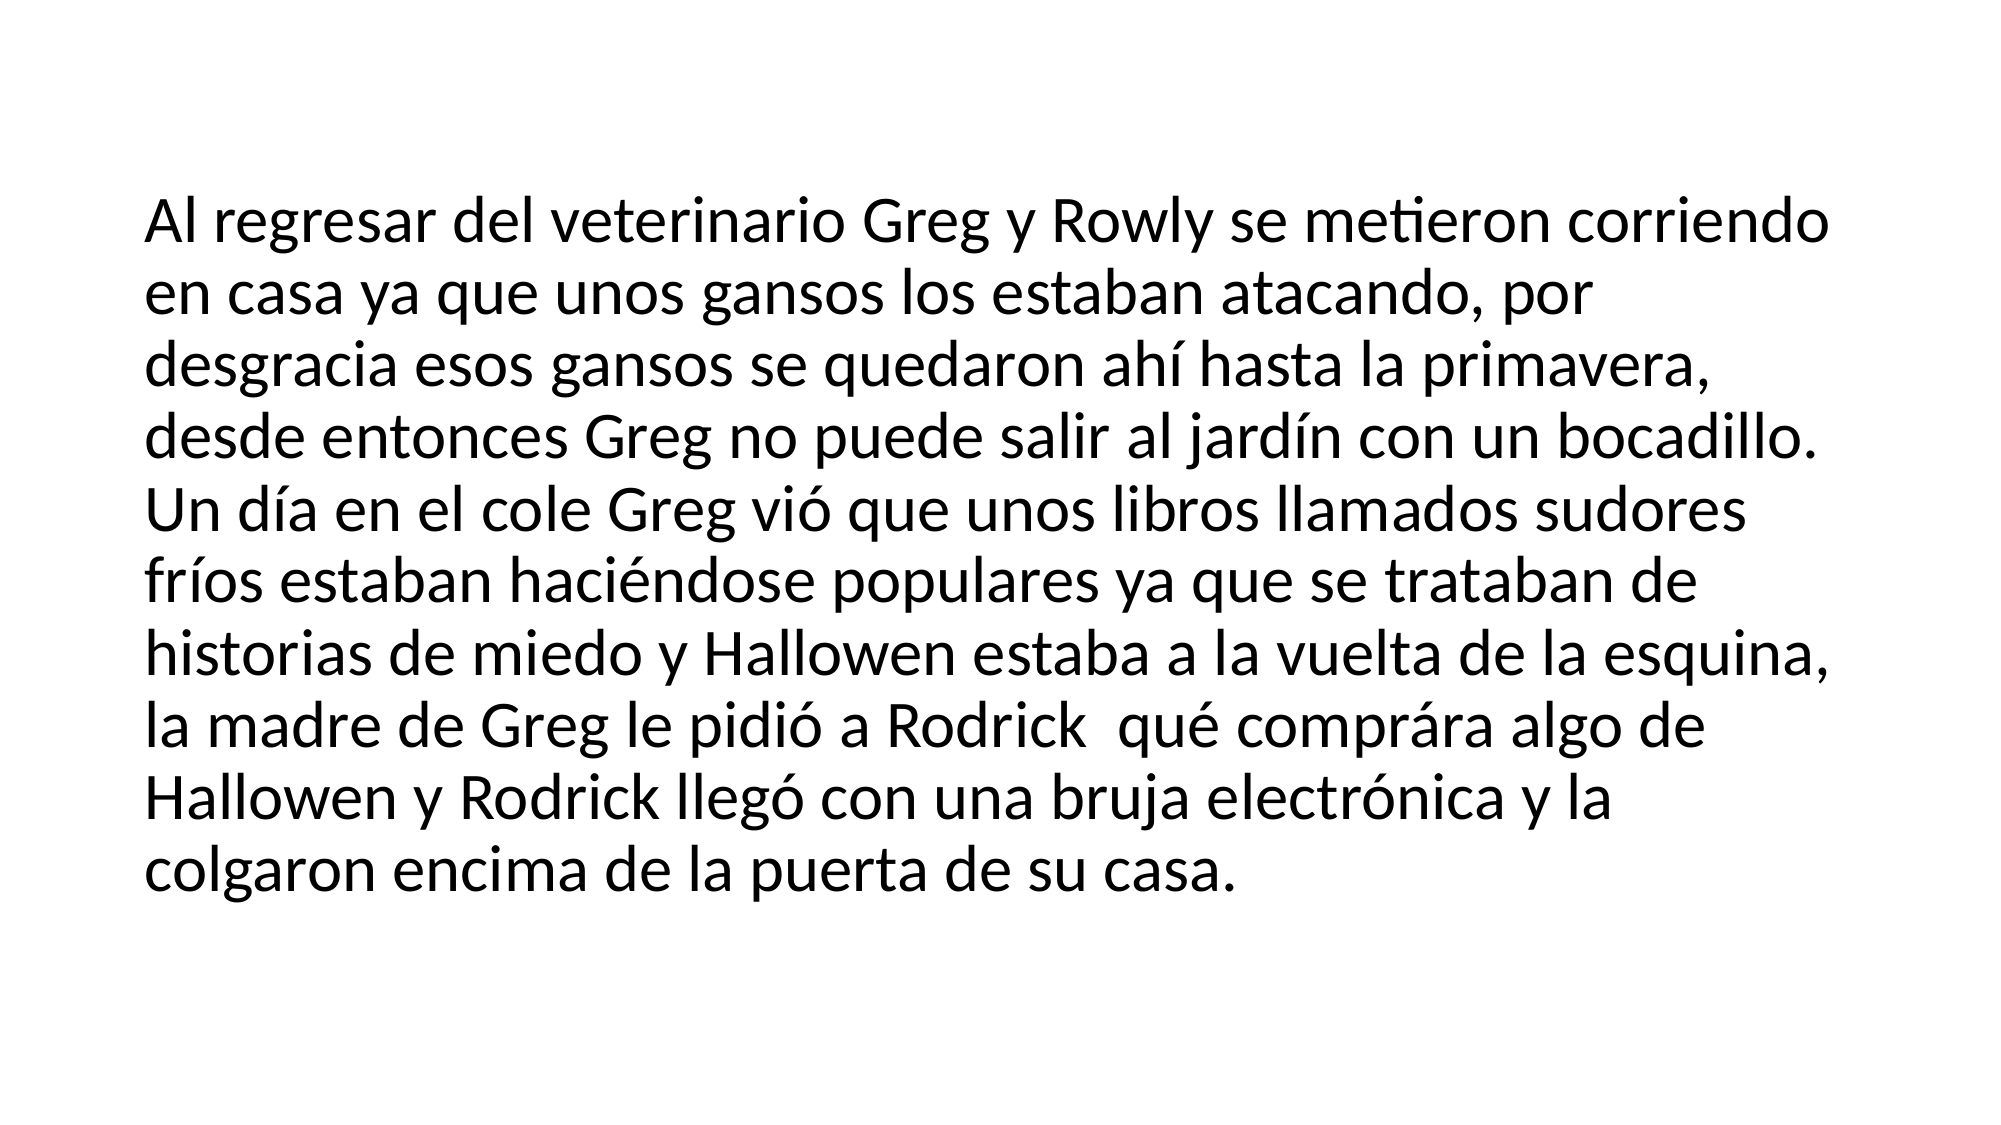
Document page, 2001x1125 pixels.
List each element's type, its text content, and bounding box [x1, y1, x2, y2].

list Al regresar del veterinario Greg y Rowly se metieron corriendo en casa ya que unos gansos los estaban atacando, por desgracia esos gansos se quedaron ahí hasta la primavera, desde entonces Greg no puede salir al jardín con un bocadillo. Un día en el cole Greg vió que unos libros llamados sudores fríos estaban haciéndose populares ya que se trataban de historias de miedo y Hallowen estaba a la vuelta de la esquina, la madre de Greg le pidió a Rodrick qué comprára algo de Hallowen y Rodrick llegó con una bruja electrónica y la colgaron encima de la puerta de su casa. [129, 177, 1855, 1013]
